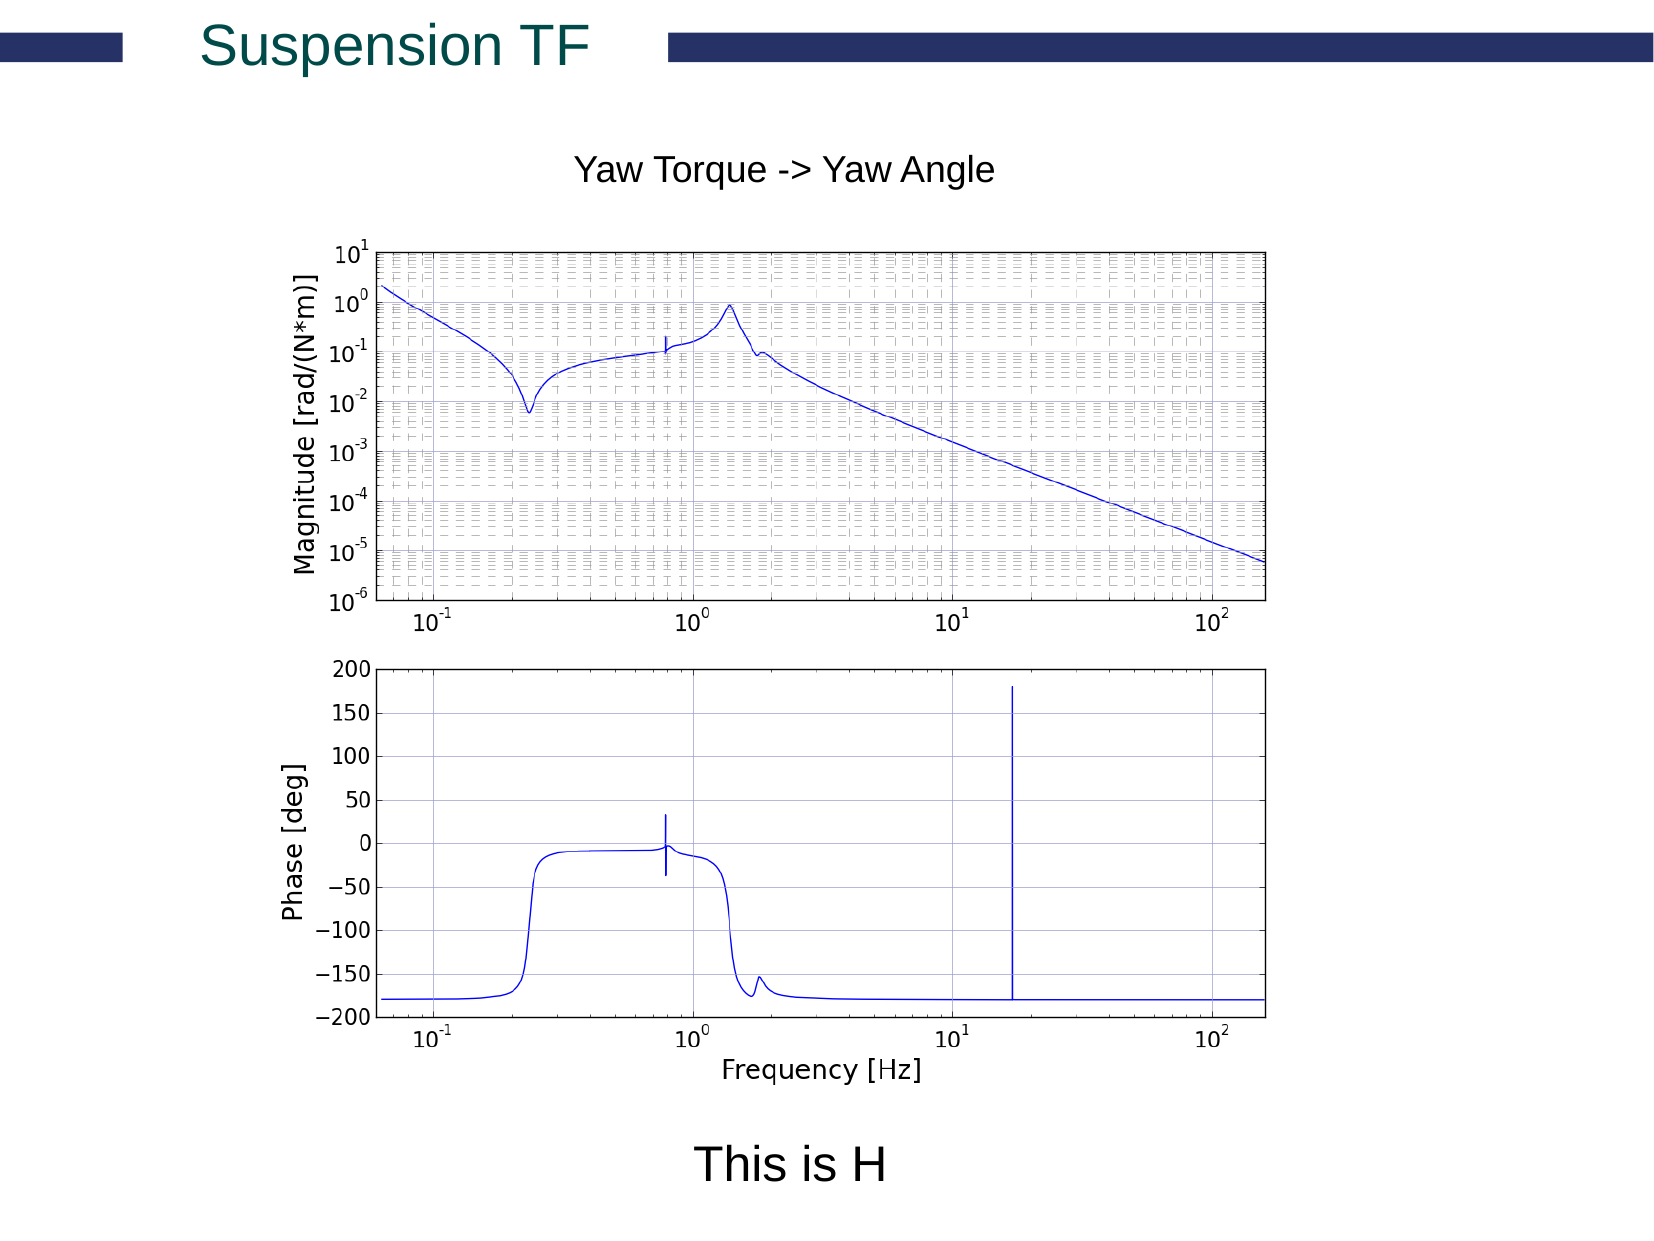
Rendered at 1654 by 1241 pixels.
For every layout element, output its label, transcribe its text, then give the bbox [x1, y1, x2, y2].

text_box This is H [678, 1128, 903, 1200]
picture [232, 156, 1379, 1112]
title Suspension TF [122, 12, 669, 78]
text_box Yaw Torque -> Yaw Angle [558, 141, 1011, 199]
